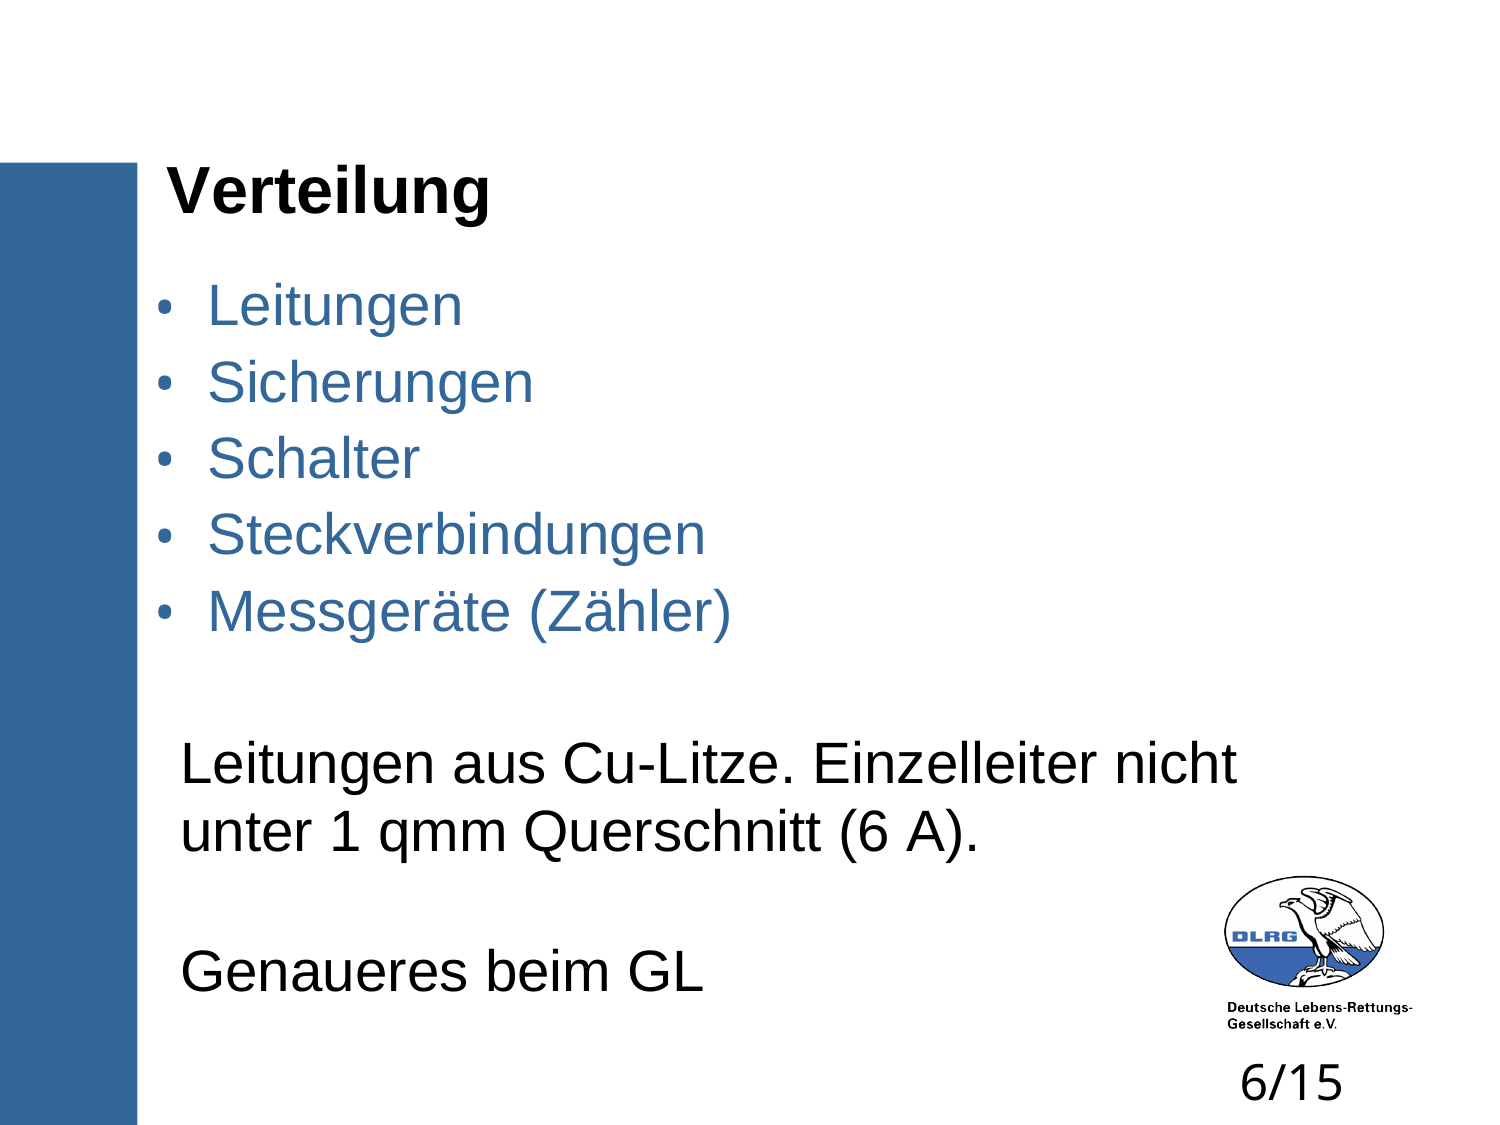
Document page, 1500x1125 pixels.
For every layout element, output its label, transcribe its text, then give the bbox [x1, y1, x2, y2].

list Leitungen Sicherungen Schalter Steckverbindungen Messgeräte (Zähler) [153, 271, 1429, 876]
text_box Leitungen aus Cu-Litze. Einzelleiter nicht unter 1 qmm Querschnitt (6 A). Genaueres beim GL [165, 737, 1255, 1011]
title Verteilung [166, 111, 1442, 273]
picture [1224, 876, 1413, 1030]
text_box <Nummer>/15 [1224, 1055, 1500, 1125]
